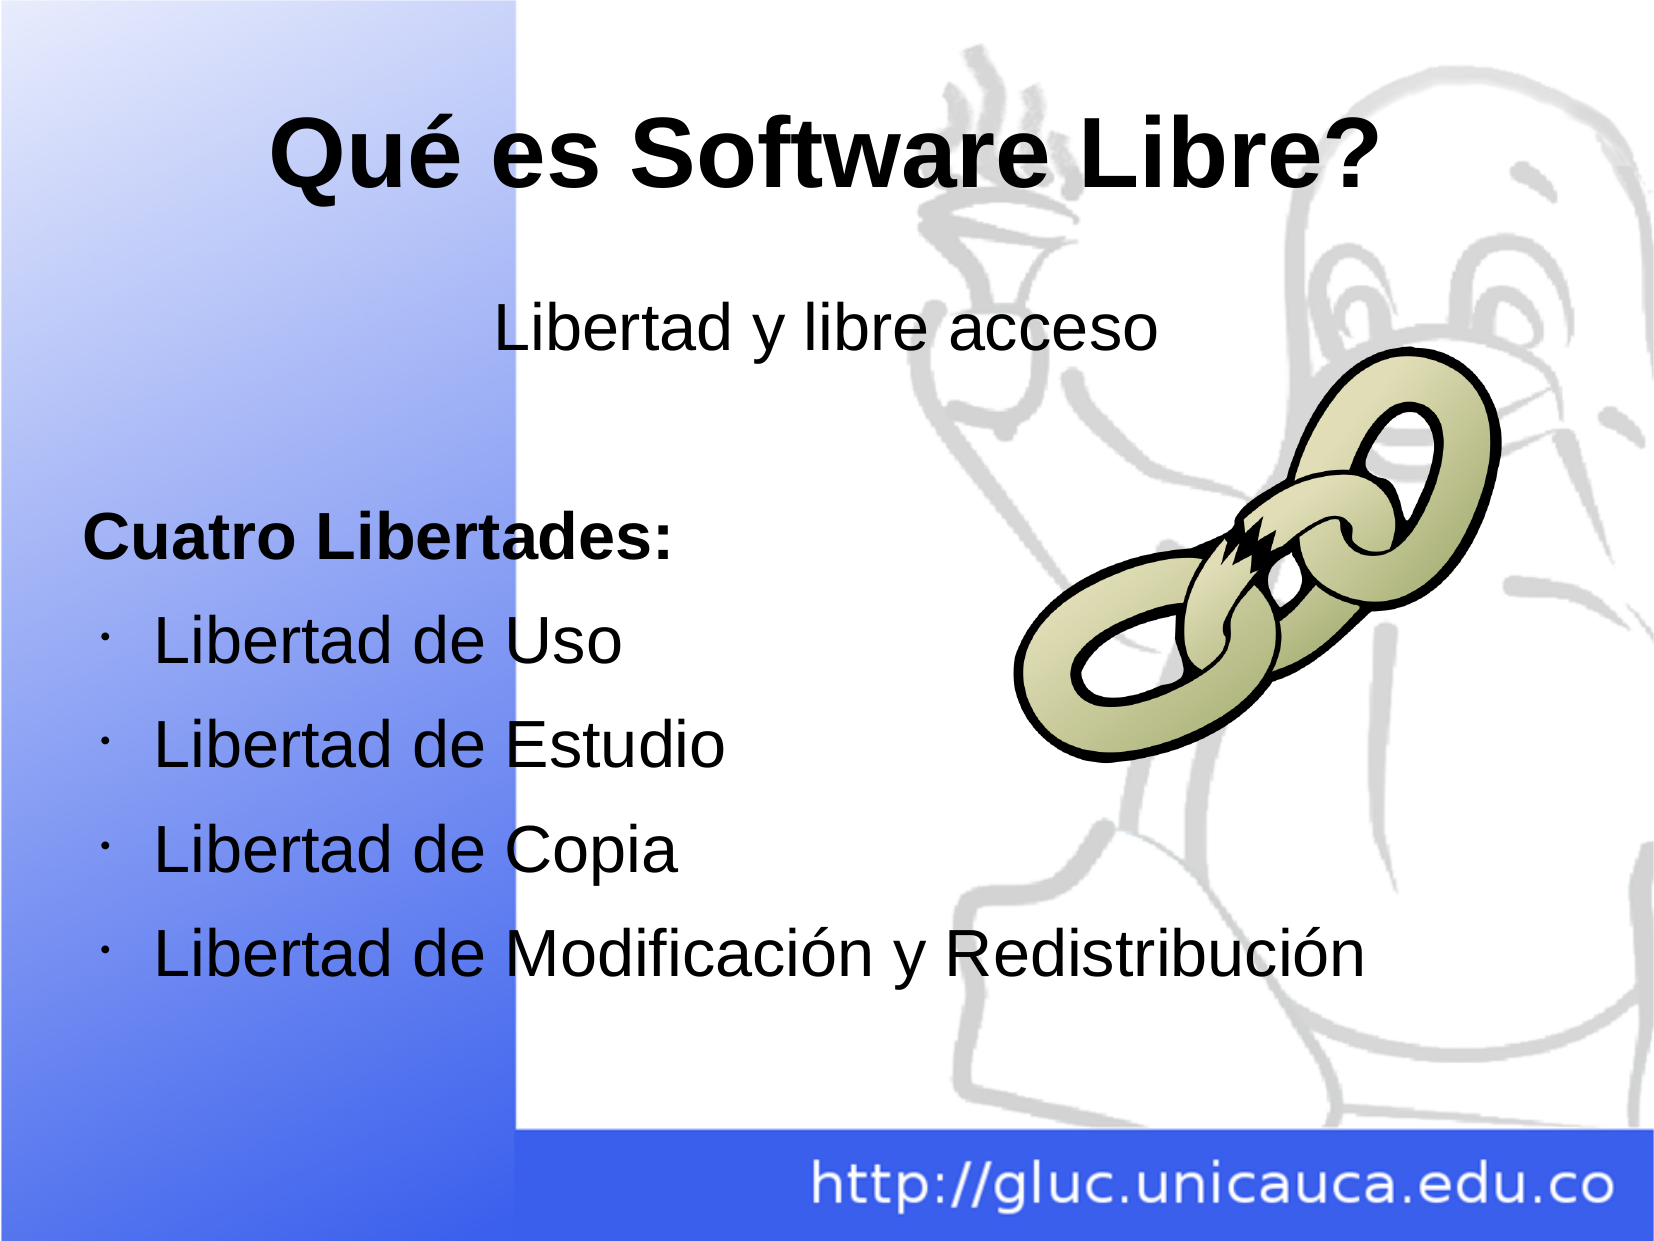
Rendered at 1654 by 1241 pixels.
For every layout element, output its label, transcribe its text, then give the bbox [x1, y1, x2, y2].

title Qué es Software Libre? [82, 49, 1571, 257]
list Libertad y libre acceso Cuatro Libertades: Libertad de Uso Libertad de Estudio Libertad de Copia Libertad de Modificación y Redistribución [82, 290, 1571, 1109]
picture [0, 0, 1654, 1241]
